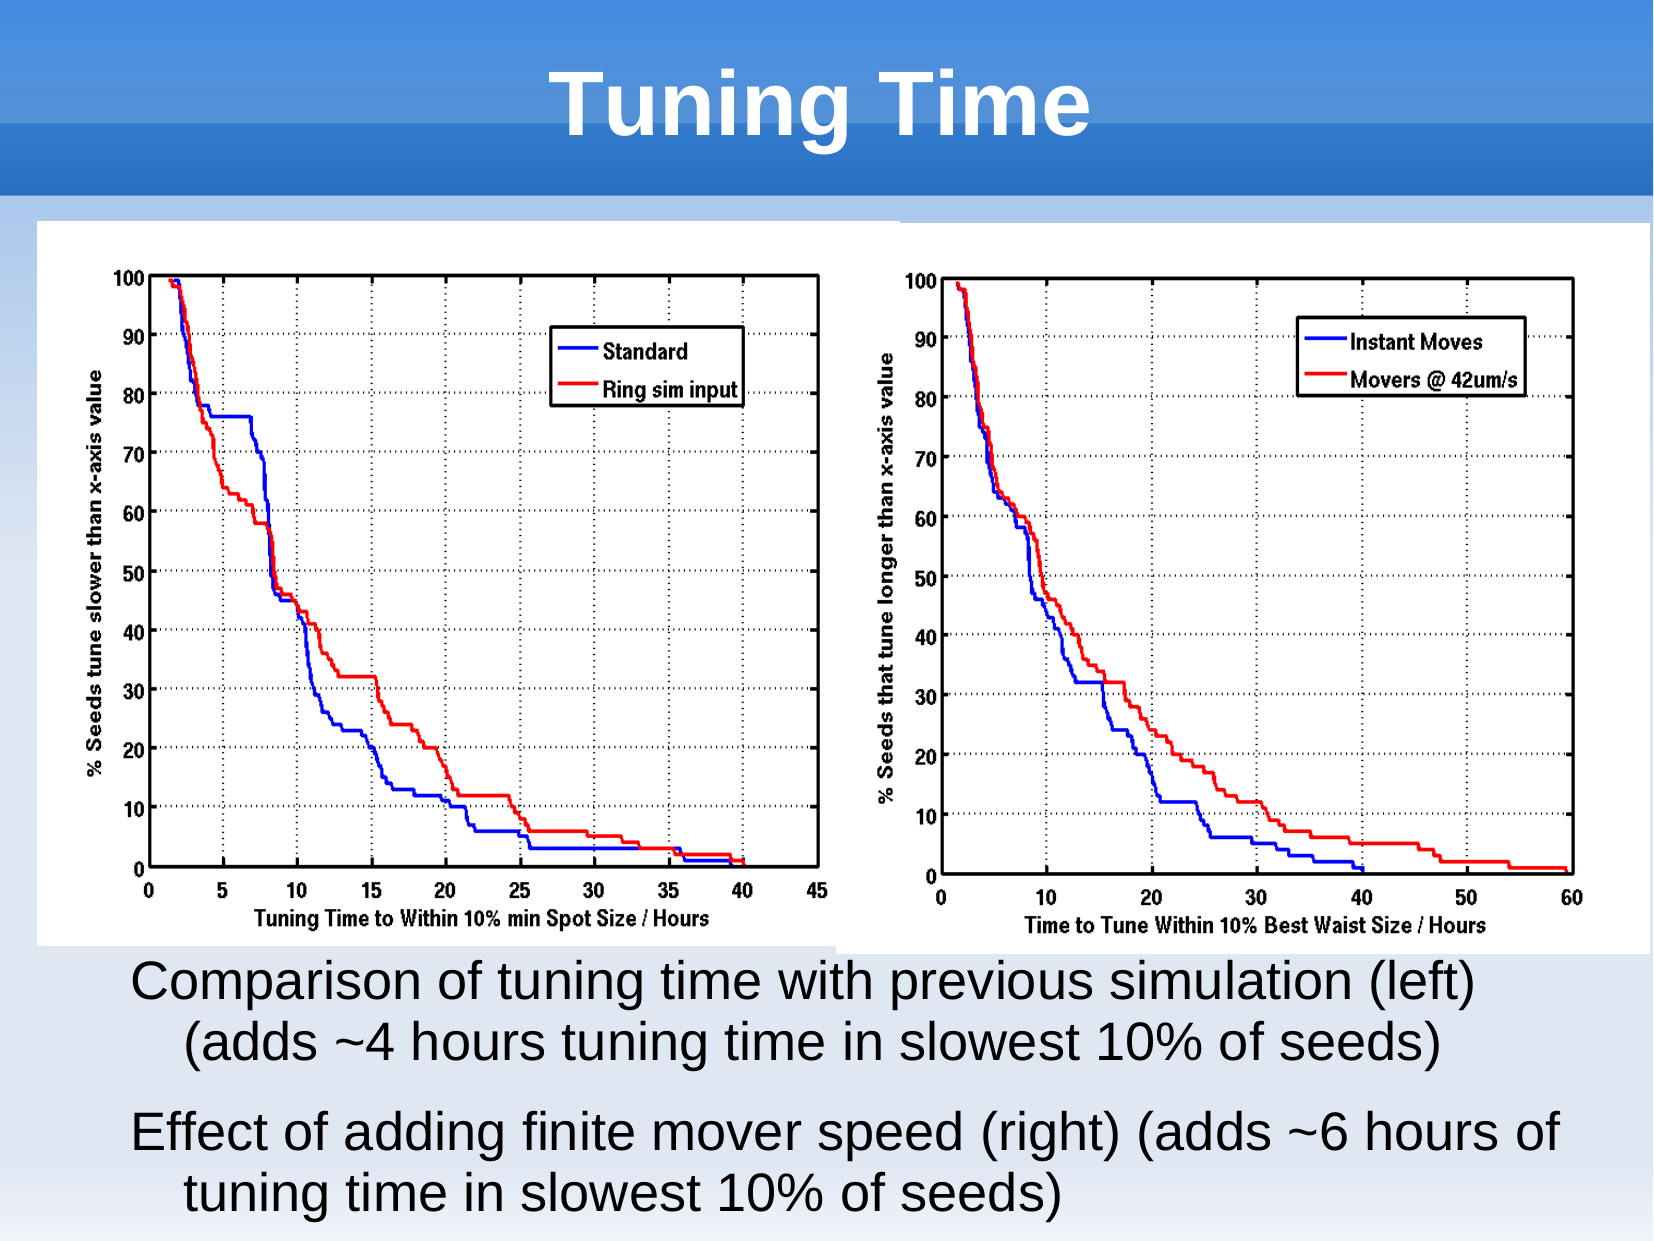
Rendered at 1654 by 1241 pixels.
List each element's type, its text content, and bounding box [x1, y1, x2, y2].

title Tuning Time [76, 0, 1565, 208]
picture [0, 0, 1654, 1241]
list Comparison of tuning time with previous simulation (left) (adds ~4 hours tuning time in slowest 10% of seeds) Effect of adding finite mover speed (right) (adds ~6 hours of tuning time in slowest 10% of seeds) [112, 951, 1576, 1223]
